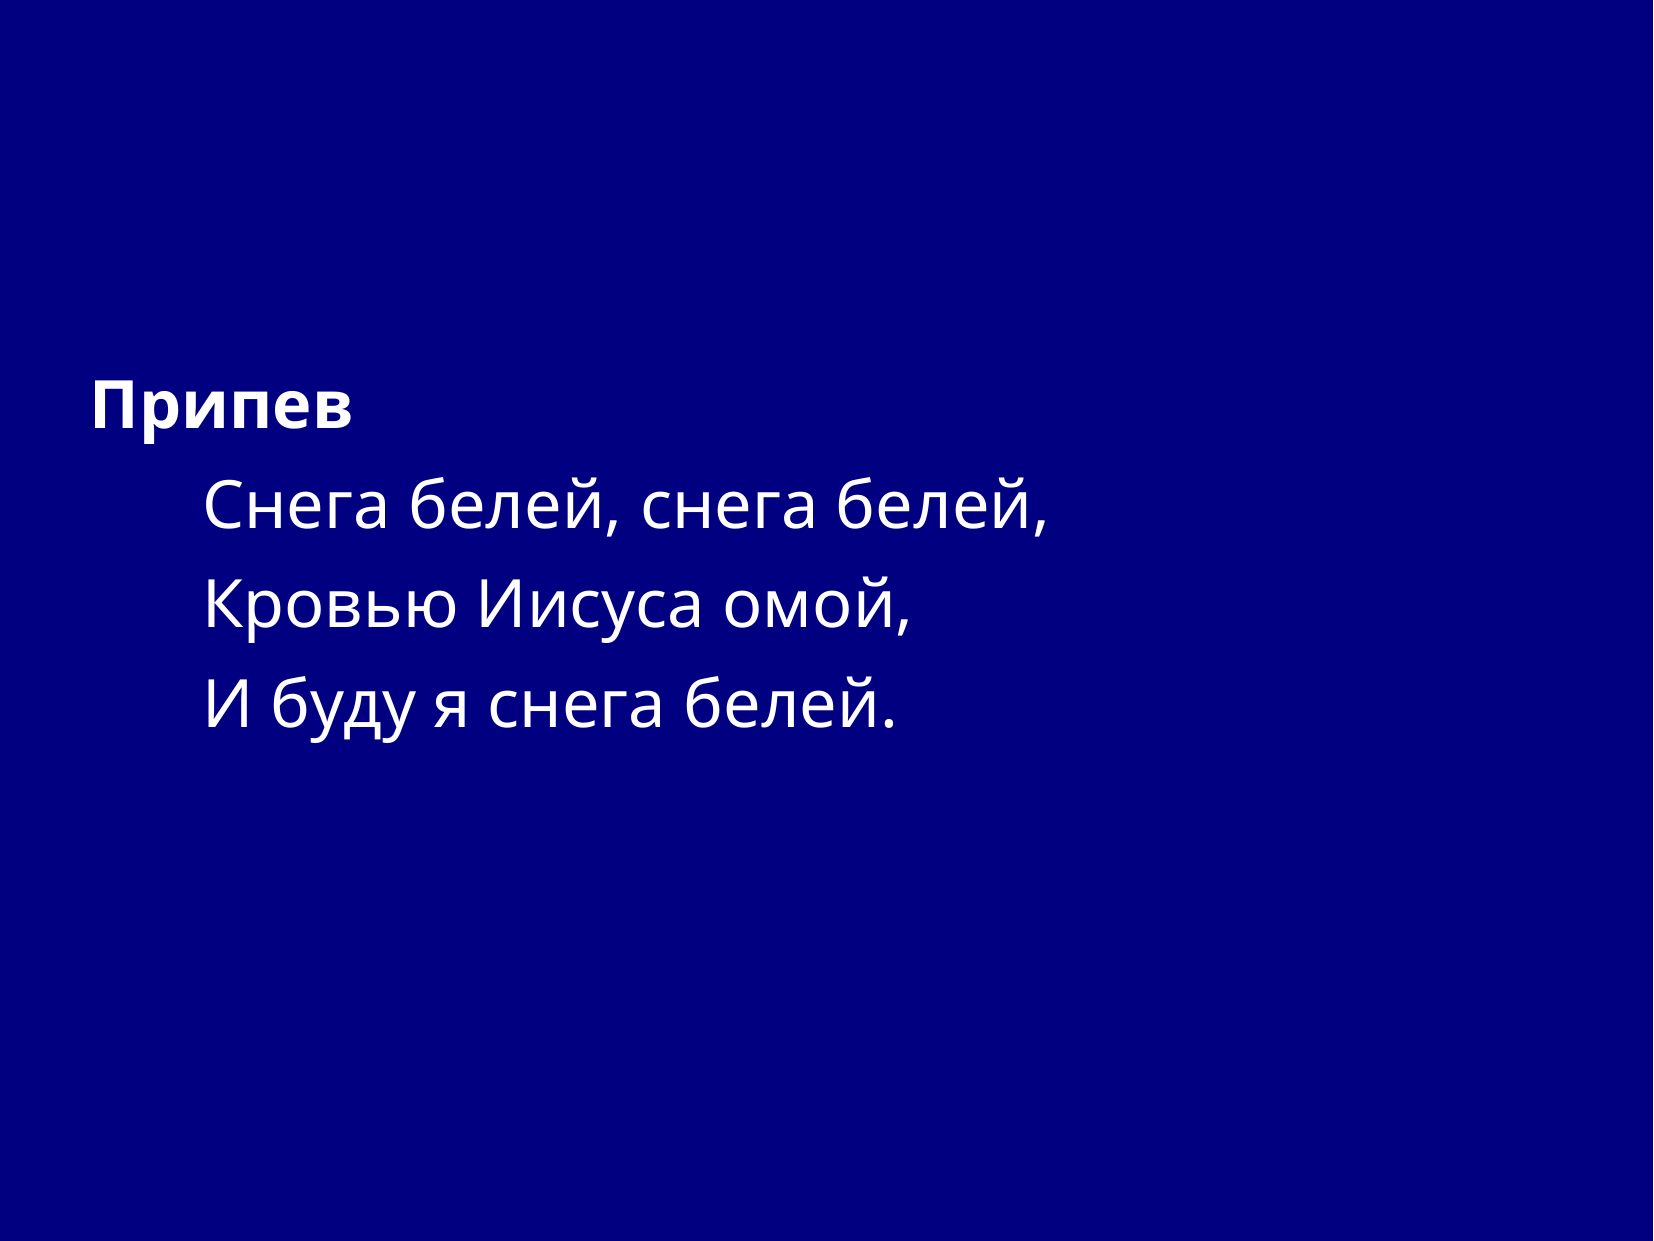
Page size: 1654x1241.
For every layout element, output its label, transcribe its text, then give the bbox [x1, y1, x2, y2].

text_box Припев Снега белей, снега белей, Кровью Иисуса омой, И буду я снега белей. [75, 150, 1576, 1163]
